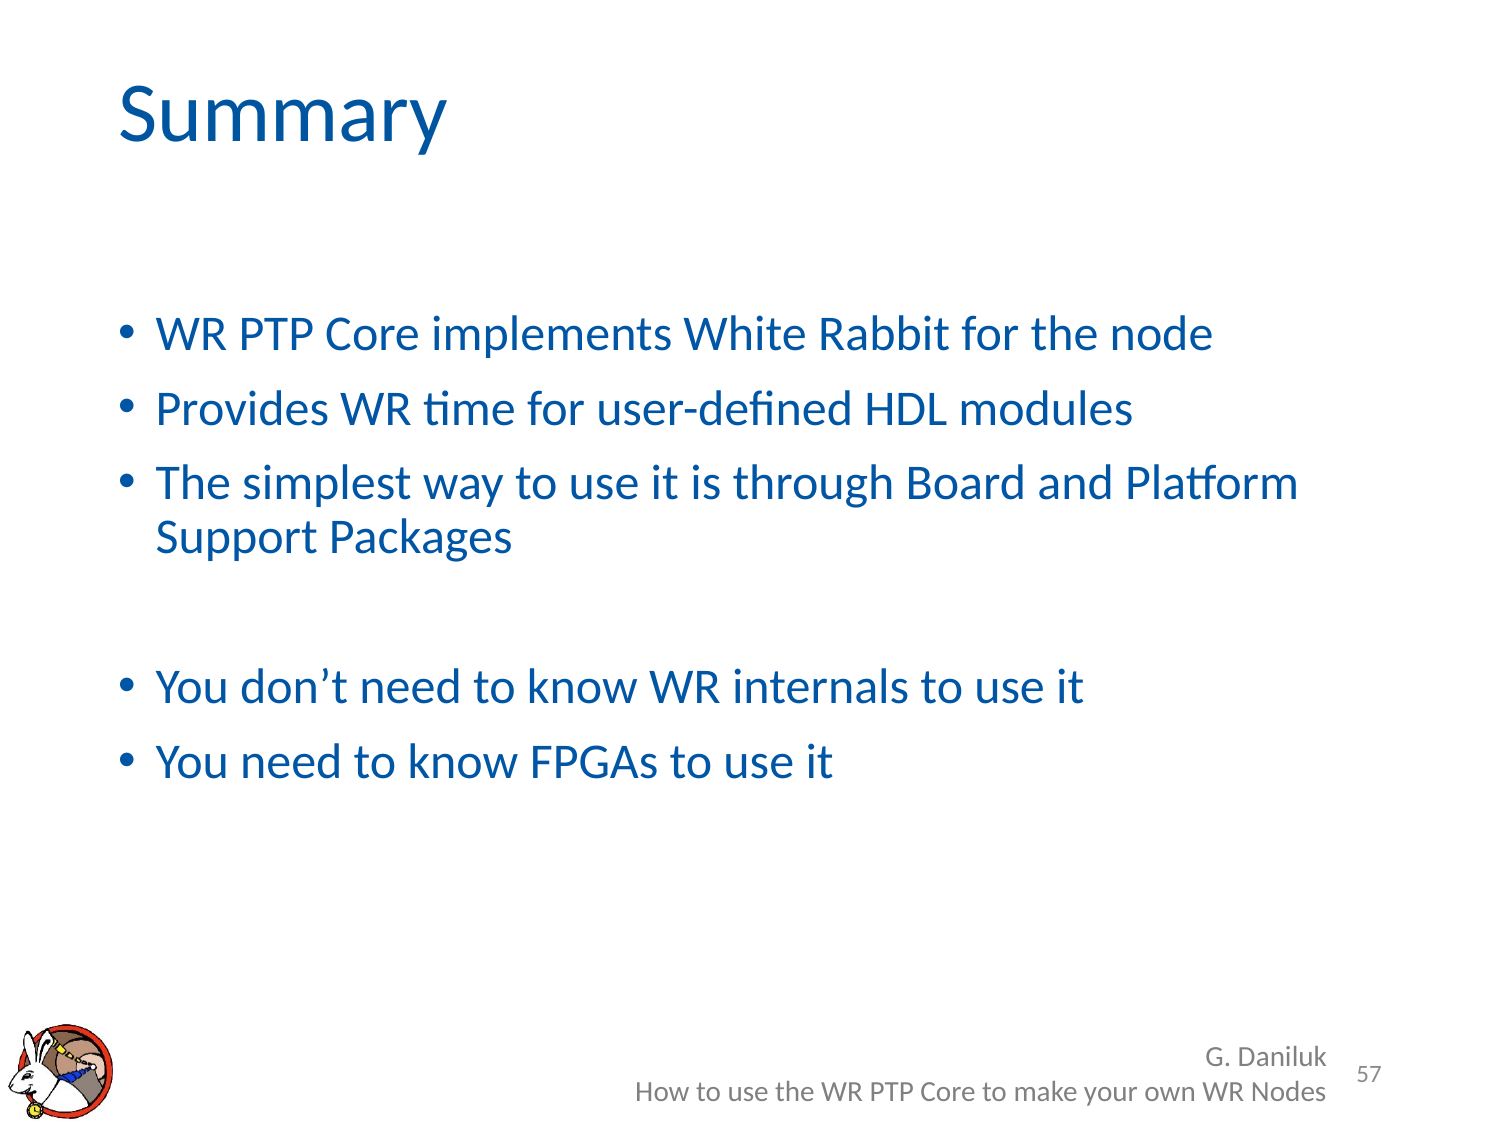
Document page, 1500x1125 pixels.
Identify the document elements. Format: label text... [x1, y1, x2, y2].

slide_number <number> [1342, 1042, 1397, 1103]
text_box G. Daniluk How to use the WR PTP Core to make your own WR Nodes [112, 1029, 1342, 1115]
list WR PTP Core implements White Rabbit for the node Provides WR time for user-defined HDL modules The simplest way to use it is through Board and Platform Support Packages You don’t need to know WR internals to use it You need to know FPGAs to use it [103, 299, 1397, 1014]
picture [7, 1024, 113, 1121]
title Summary [103, 59, 1397, 169]
